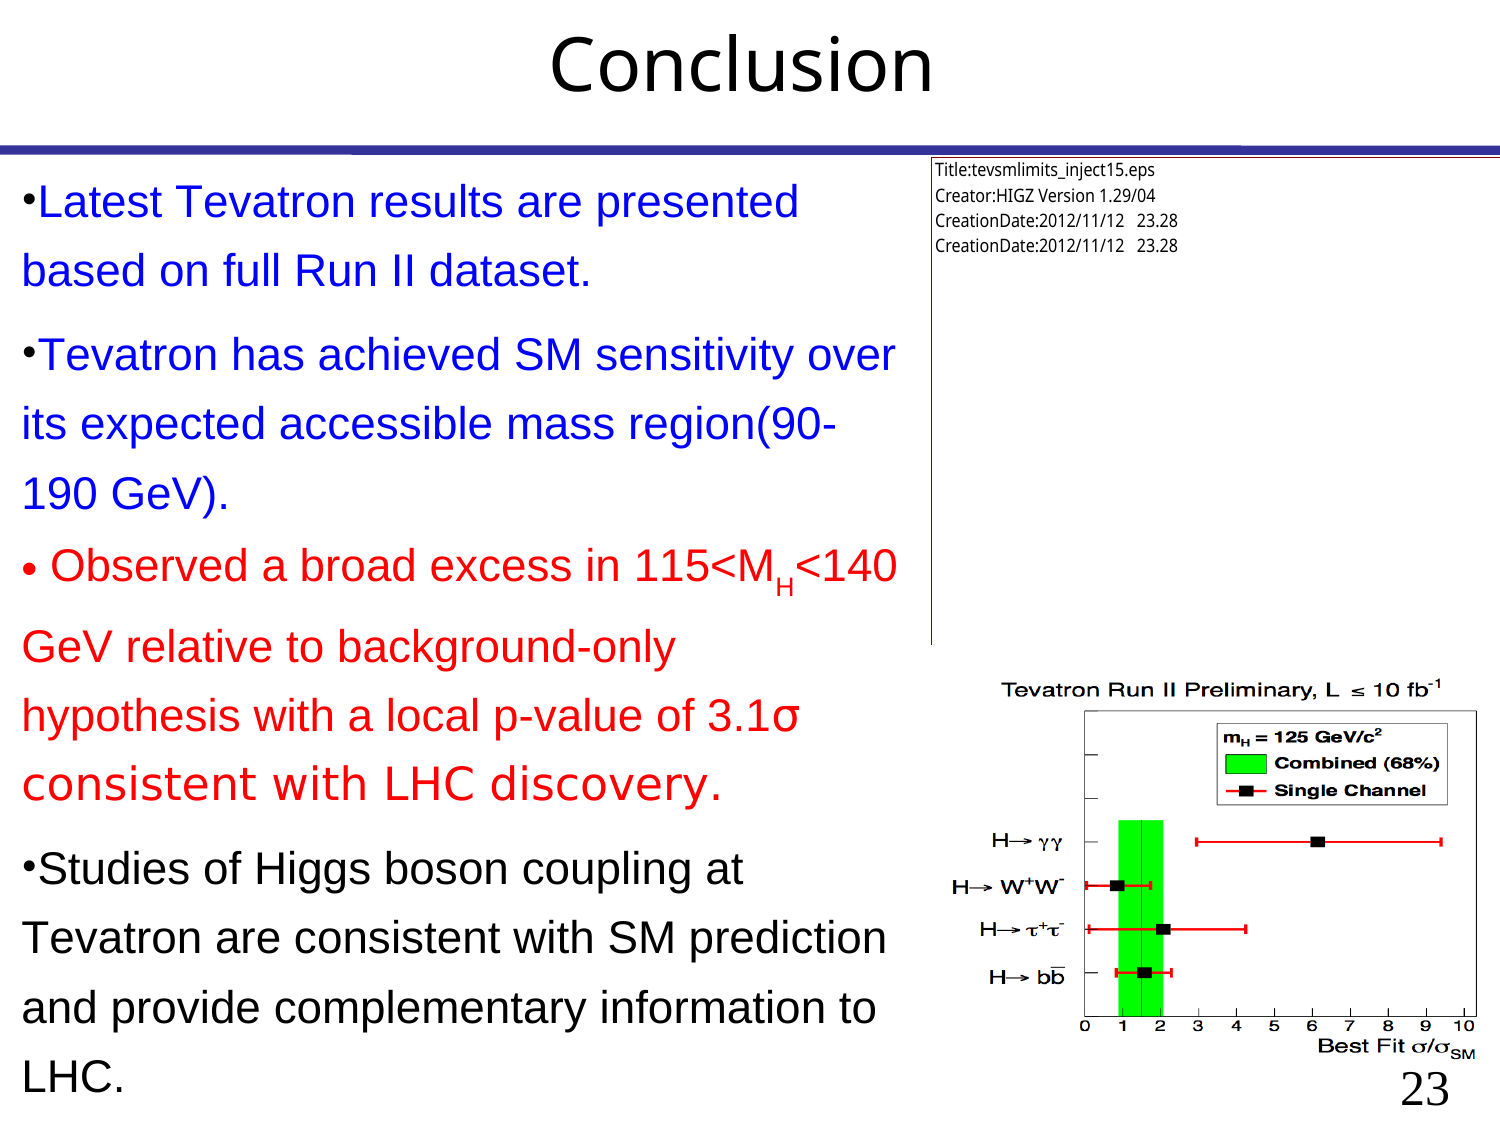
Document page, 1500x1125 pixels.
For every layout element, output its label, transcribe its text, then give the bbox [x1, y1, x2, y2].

picture [945, 673, 1489, 1066]
text_box Latest Tevatron results are presented based on full Run II dataset. Tevatron has achieved SM sensitivity over its expected accessible mass region(90-190 GeV). Observed a broad excess in 115<MH<140 GeV relative to background-only hypothesis with a local p-value of 3.1σ consistent with LHC discovery. Studies of Higgs boson coupling at Tevatron are consistent with SM prediction and provide complementary information to LHC. [6, 149, 916, 1125]
picture [930, 155, 1500, 646]
title Conclusion [0, 11, 1486, 128]
text_box 23 [1385, 1047, 1466, 1123]
